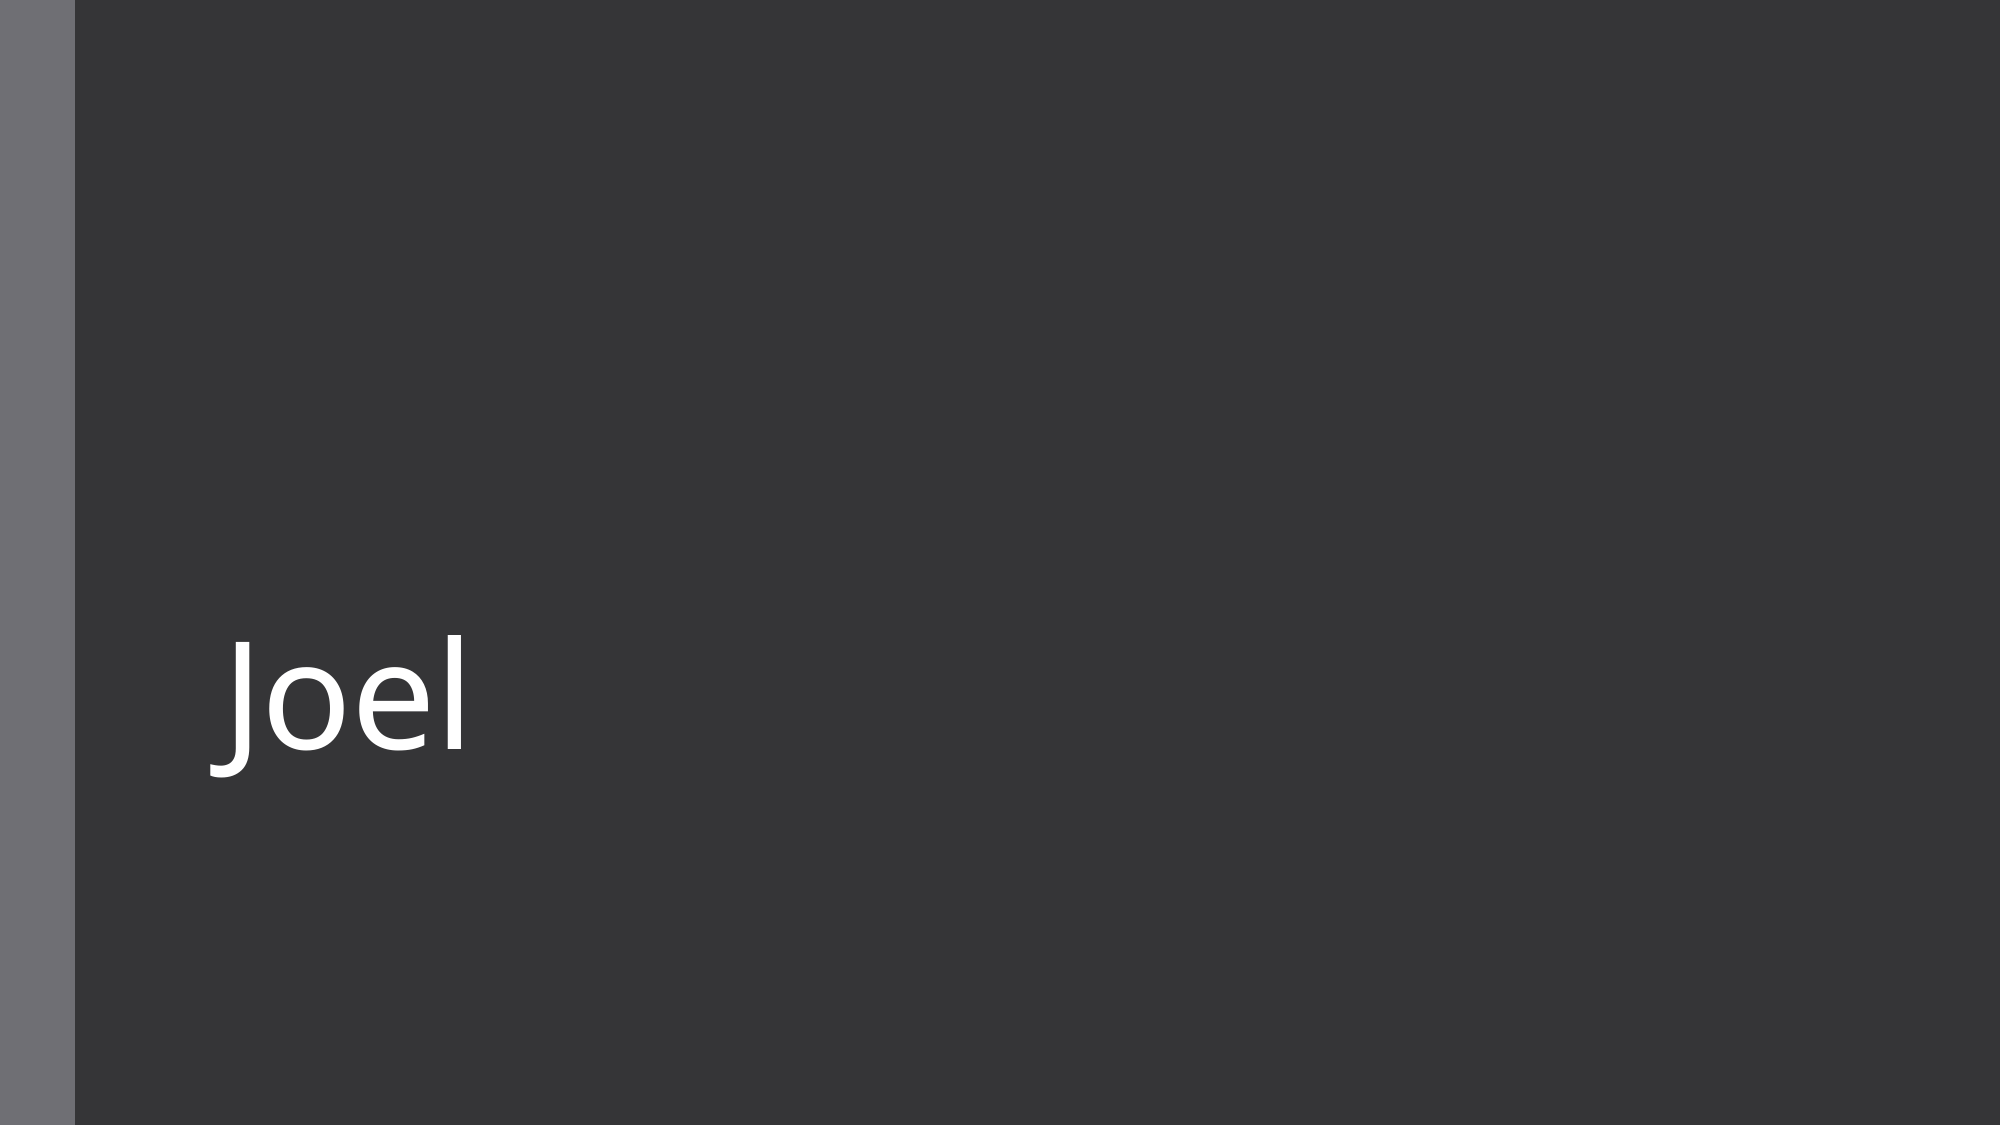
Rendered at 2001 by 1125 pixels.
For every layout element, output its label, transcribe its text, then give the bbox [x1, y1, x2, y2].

title Joel [206, 124, 1752, 788]
